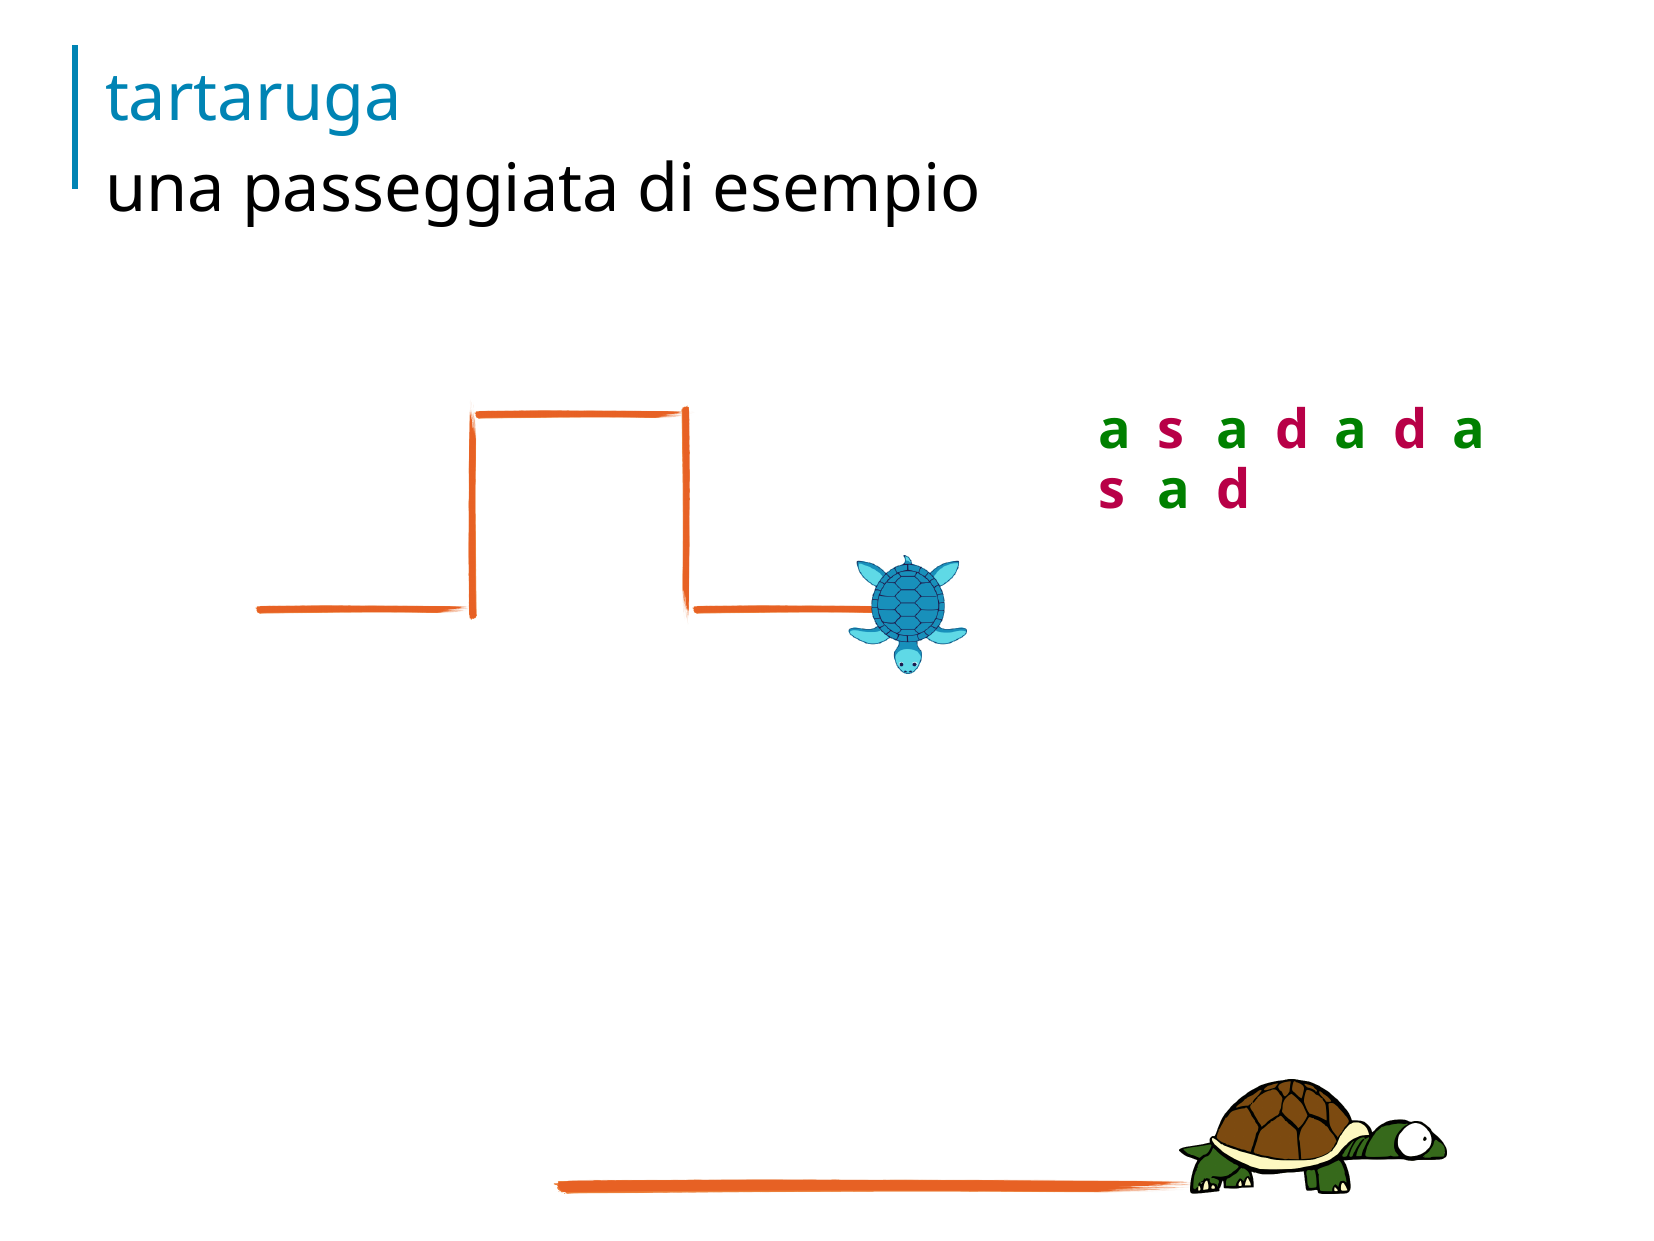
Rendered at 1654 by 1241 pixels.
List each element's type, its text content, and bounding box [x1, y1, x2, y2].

picture [553, 1079, 1447, 1194]
text_box a [1319, 383, 1378, 472]
text_box a [1142, 442, 1201, 531]
title tartaruga una passeggiata di esempio [105, 49, 1571, 200]
text_box d [1260, 383, 1319, 472]
text_box d [1201, 442, 1278, 531]
picture [692, 555, 967, 674]
text_box d [1378, 383, 1438, 472]
text_box a [1201, 383, 1260, 442]
text_box s [1083, 442, 1142, 531]
text_box s [1142, 383, 1201, 442]
picture [255, 399, 695, 626]
text_box a [1438, 383, 1514, 472]
text_box a [1083, 383, 1142, 442]
